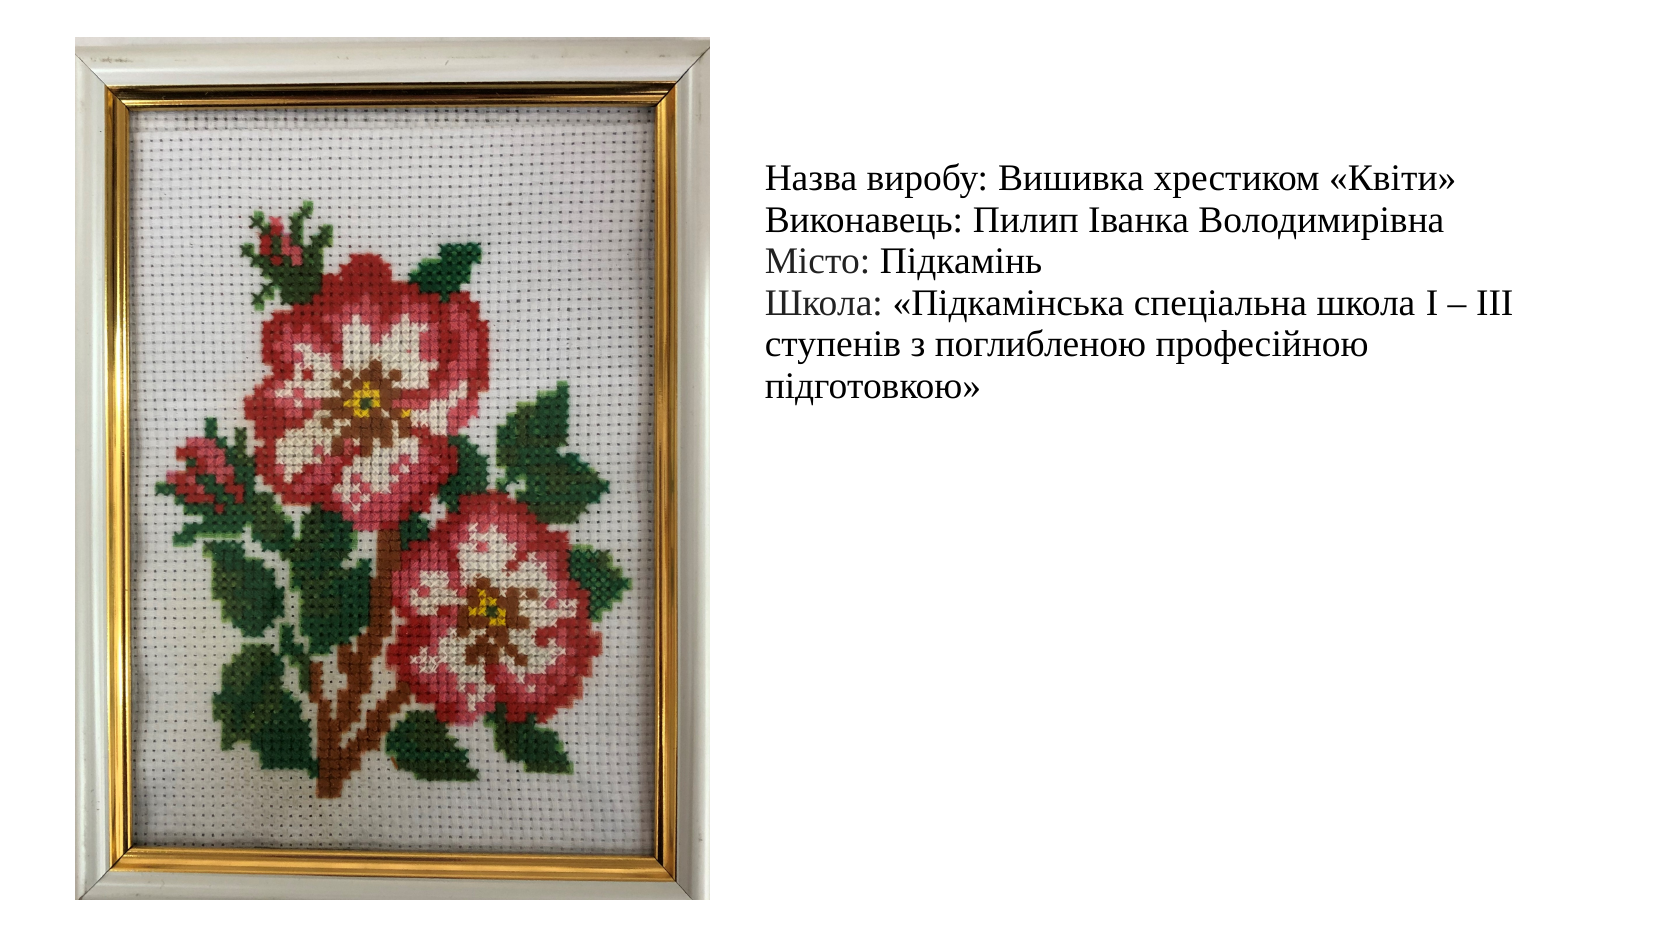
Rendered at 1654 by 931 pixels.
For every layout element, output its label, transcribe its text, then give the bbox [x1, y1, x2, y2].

text_box Назва виробу: Вишивка хрестиком «Квіти» Виконавець: Пилип Іванка Володимирівна Місто: Підкамінь Школа: «Підкамінська спеціальна школа I – III ступенів з поглибленою професійною підготовкою» [750, 150, 1576, 414]
picture [75, 37, 710, 901]
